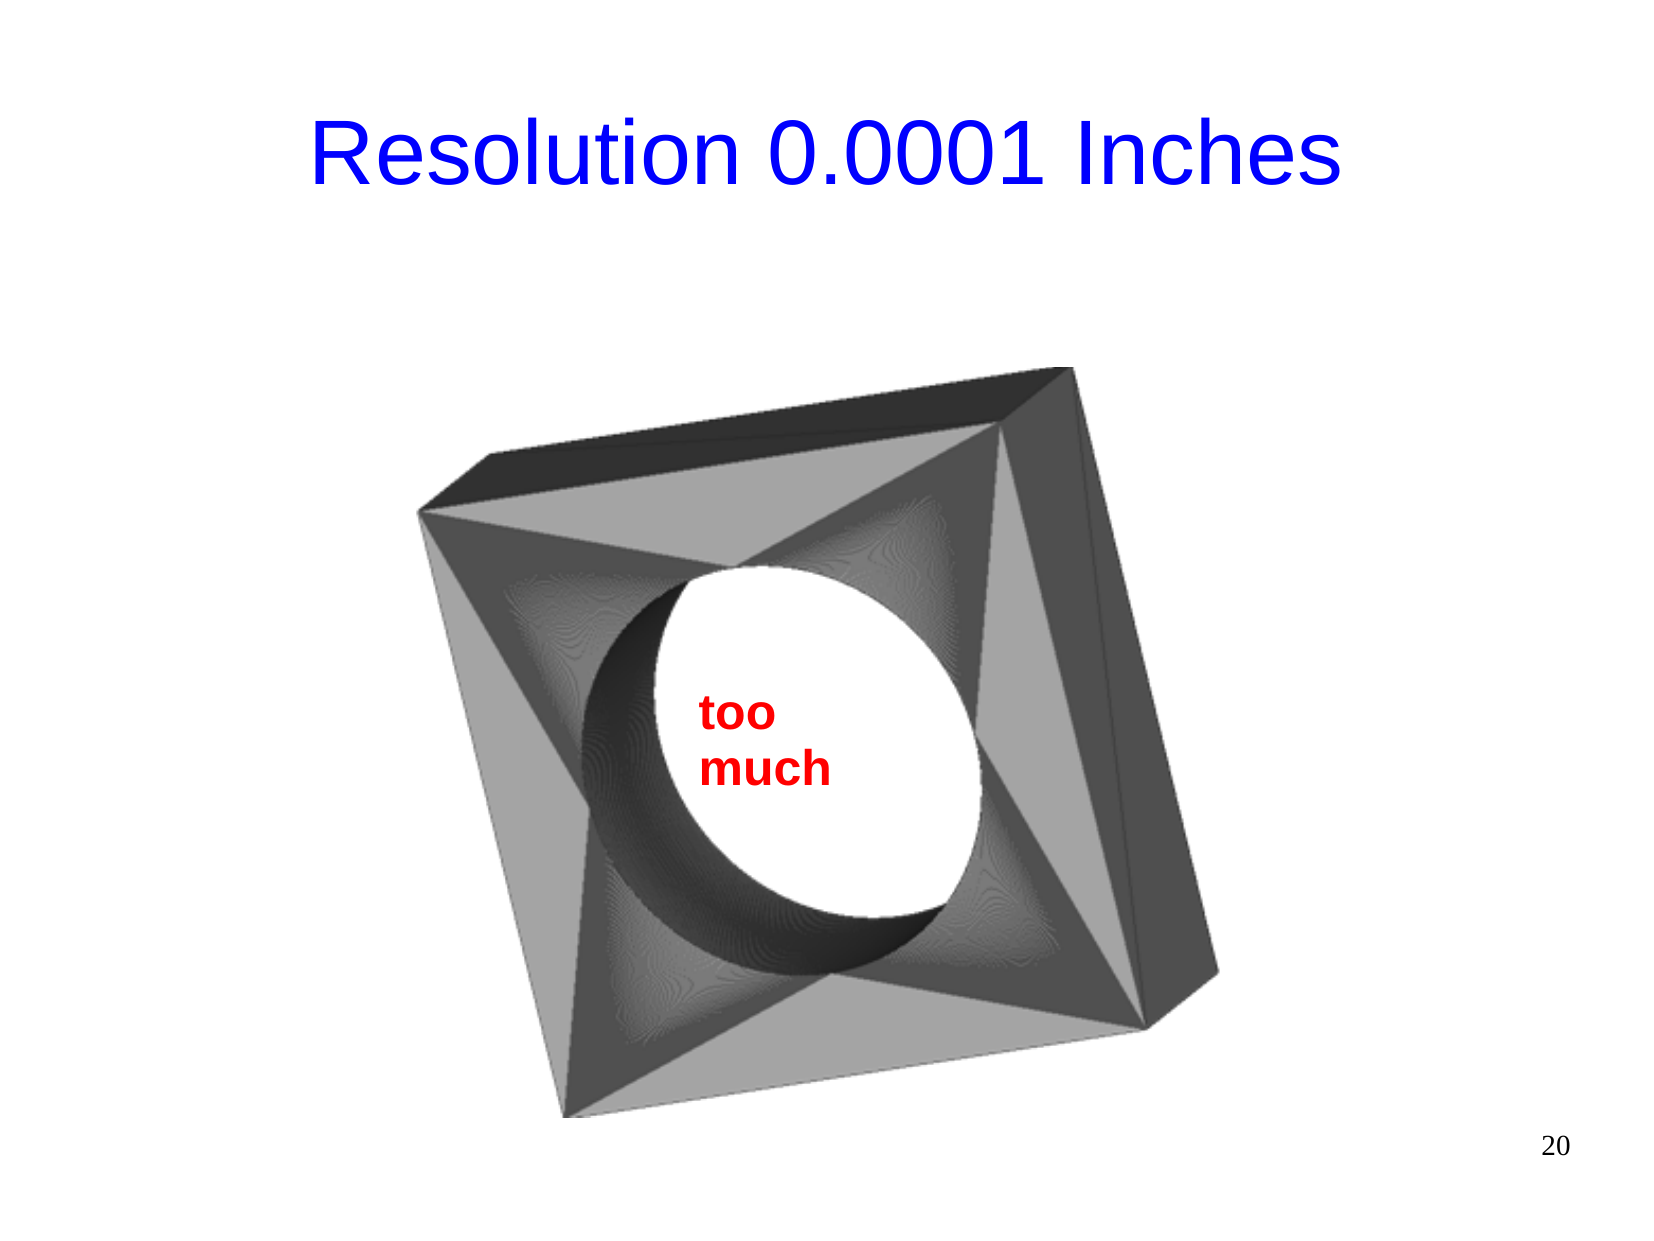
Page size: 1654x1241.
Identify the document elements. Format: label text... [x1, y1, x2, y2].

text_box too much [683, 677, 947, 804]
title Resolution 0.0001 Inches [82, 49, 1571, 257]
picture [288, 367, 1347, 1118]
